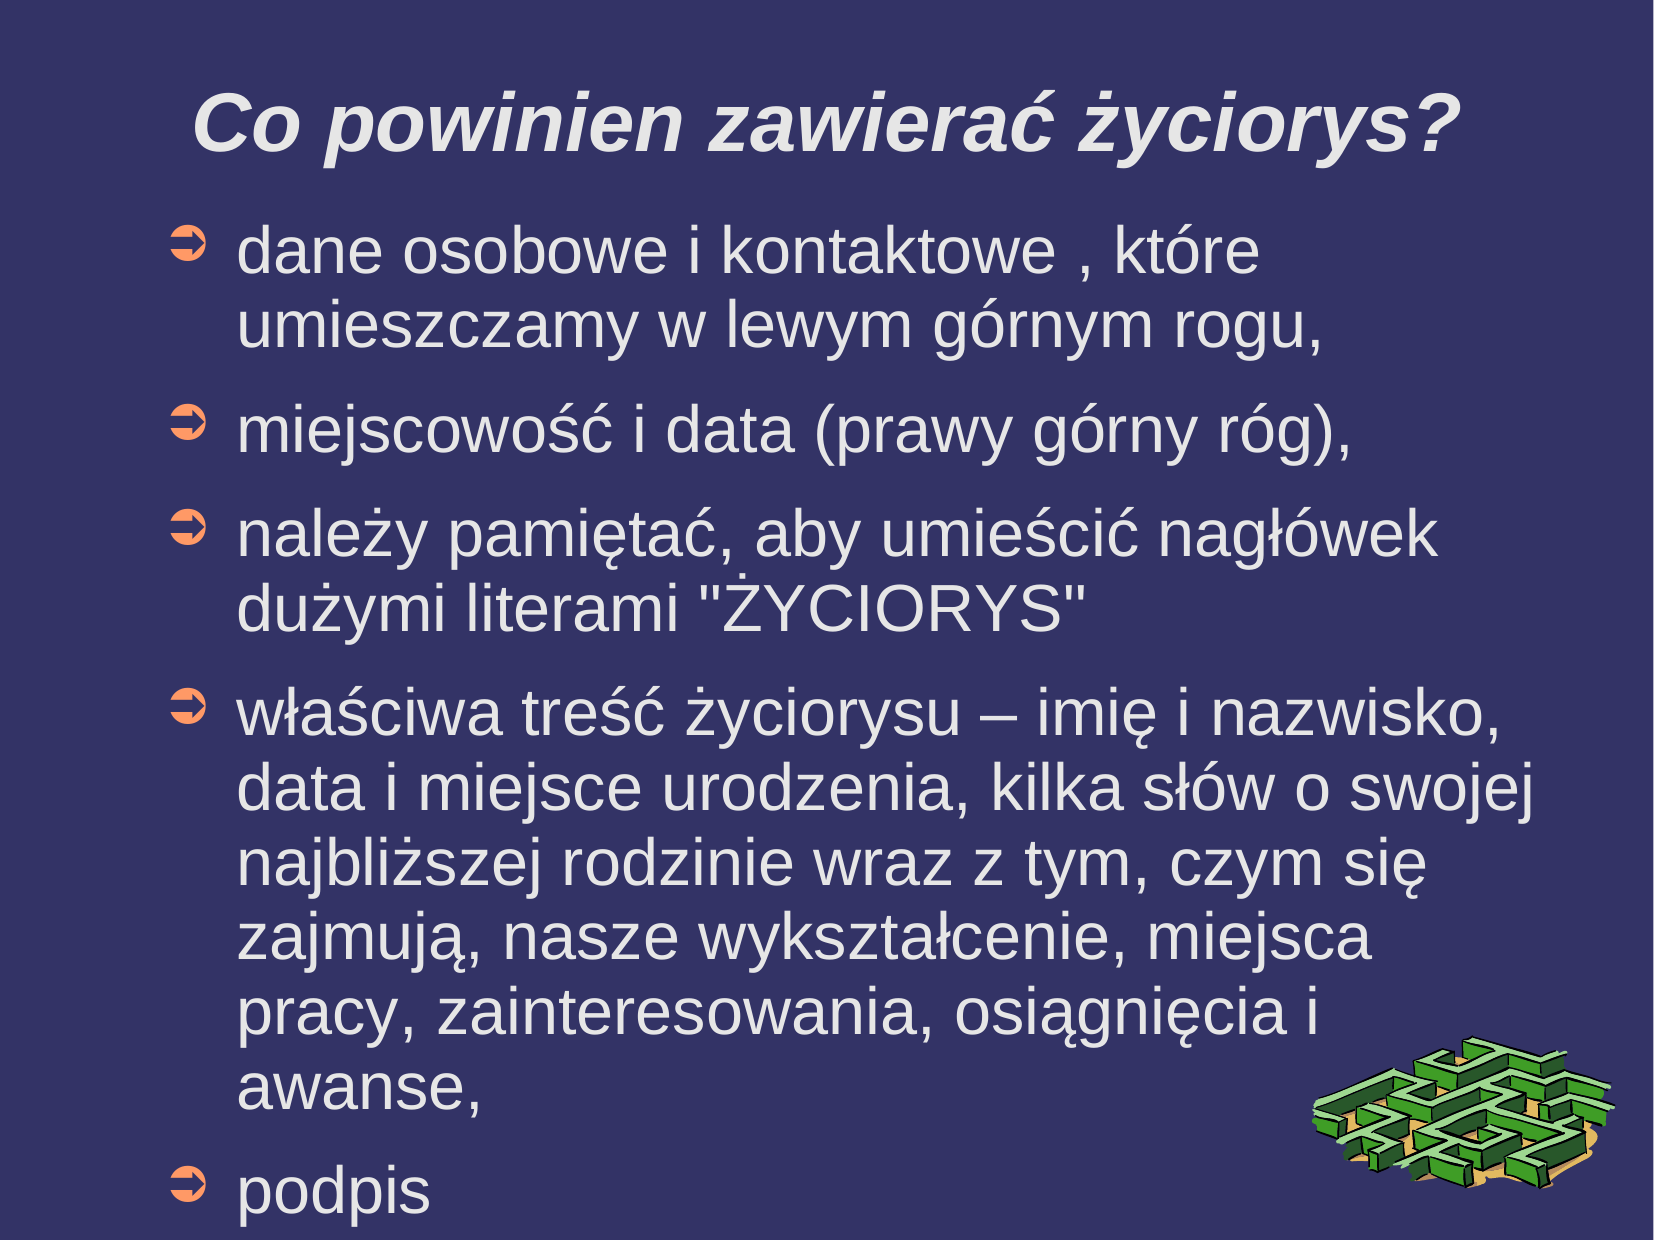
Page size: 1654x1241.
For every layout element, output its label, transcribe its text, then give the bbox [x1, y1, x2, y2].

list dane osobowe i kontaktowe , które umieszczamy w lewym górnym rogu, miejscowość i data (prawy górny róg), należy pamiętać, aby umieścić nagłówek dużymi literami "ŻYCIORYS" właściwa treść życiorysu – imię i nazwisko, data i miejsce urodzenia, kilka słów o swojej najbliższej rodzinie wraz z tym, czym się zajmują, nasze wykształcenie, miejsca pracy, zainteresowania, osiągnięcia i awanse, podpis [153, 212, 1570, 1241]
title Co powinien zawierać życiorys? [121, 19, 1534, 227]
